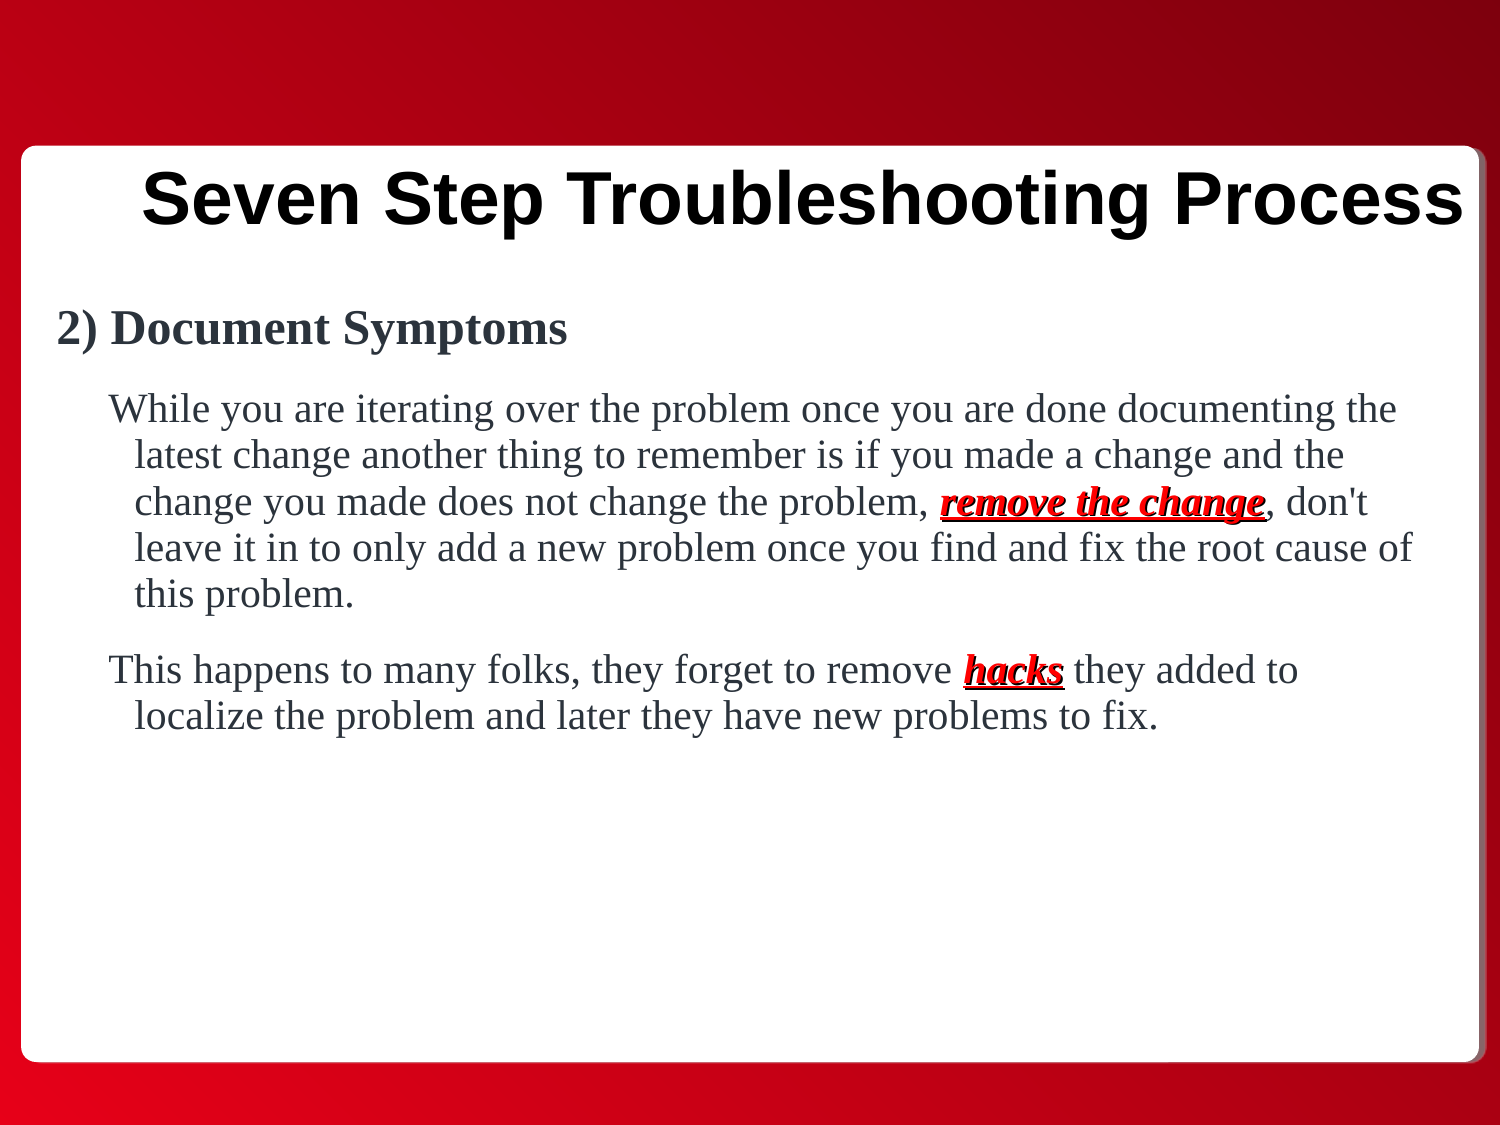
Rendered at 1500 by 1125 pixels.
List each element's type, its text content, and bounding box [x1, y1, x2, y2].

list 2) Document Symptoms While you are iterating over the problem once you are done documenting the latest change another thing to remember is if you made a change and the change you made does not change the problem, remove the change, don't leave it in to only add a new problem once you find and fix the root cause of this problem. This happens to many folks, they forget to remove hacks they added to localize the problem and later they have new problems to fix. [54, 299, 1426, 740]
title Seven Step Troubleshooting Process [0, 162, 1500, 263]
